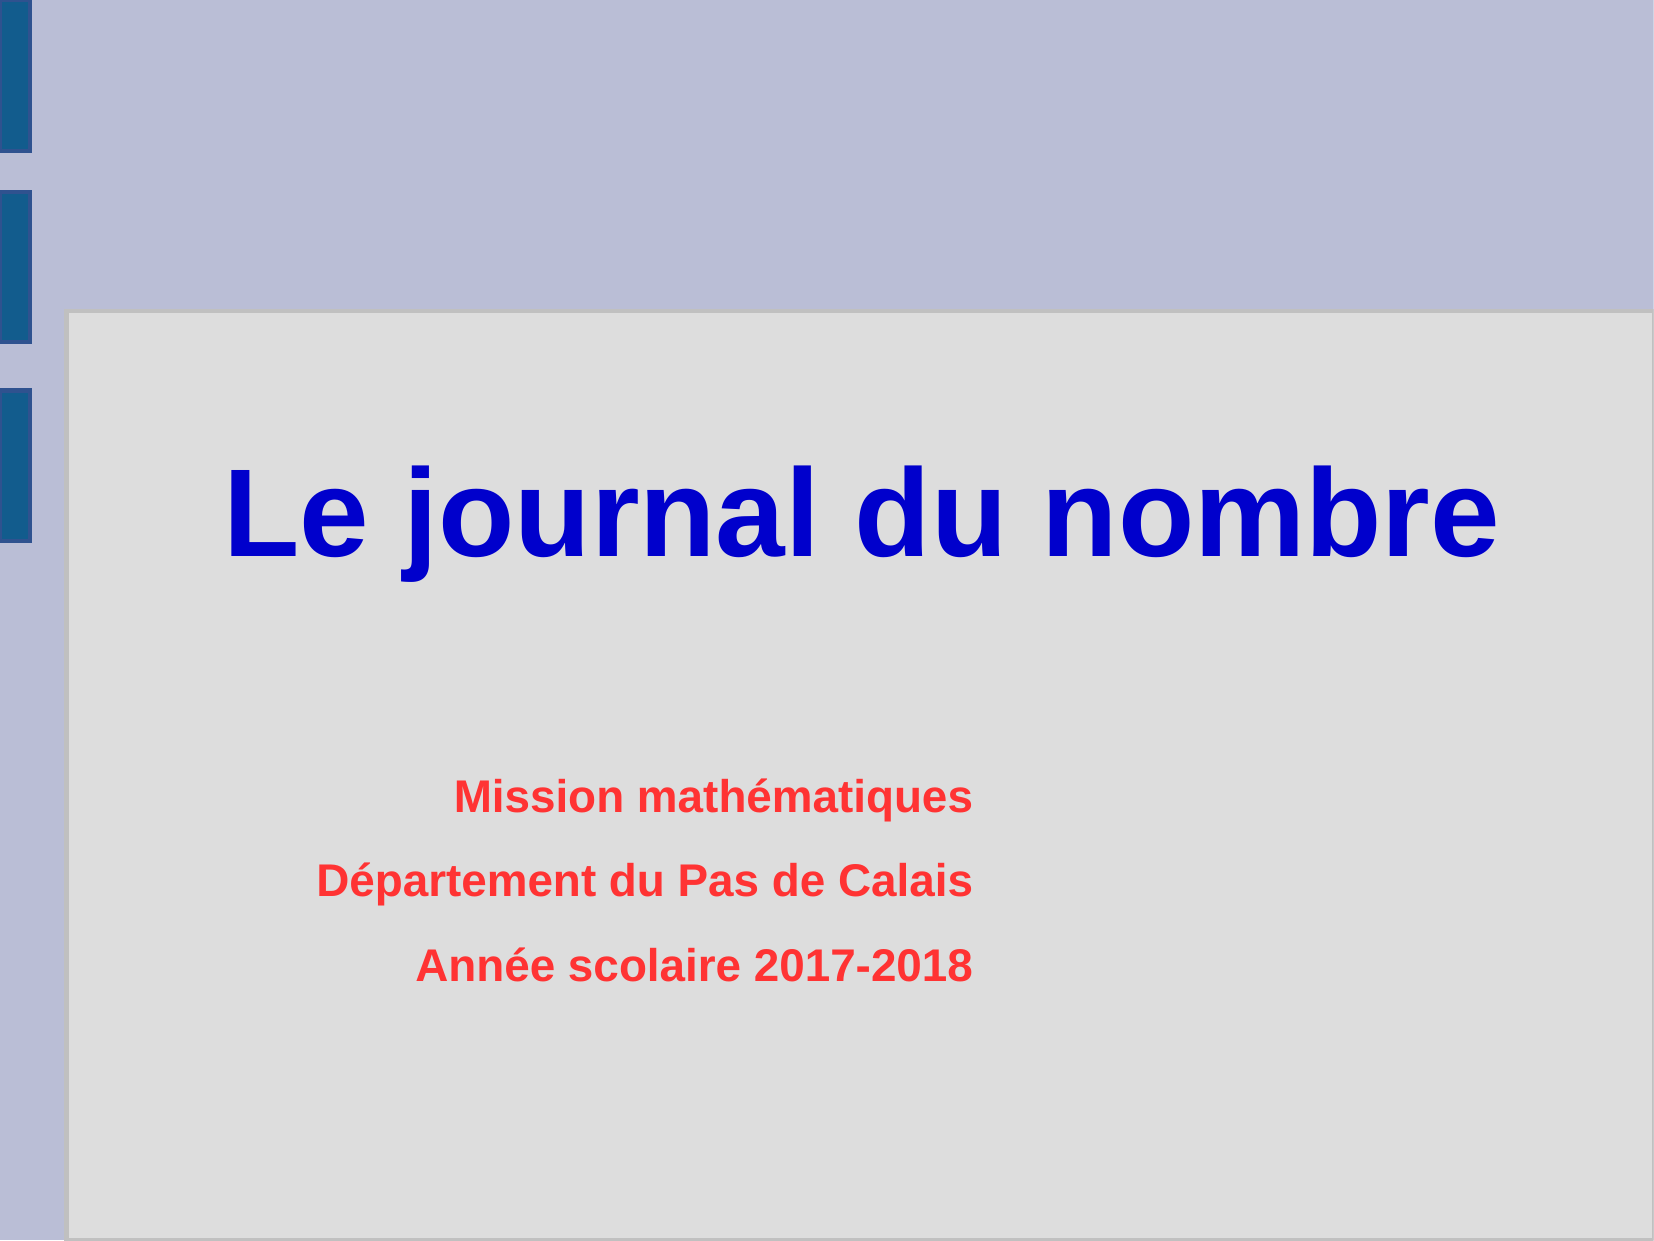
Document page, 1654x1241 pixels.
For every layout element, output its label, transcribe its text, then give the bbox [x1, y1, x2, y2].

text_box Le journal du nombre [141, 366, 1583, 646]
list Mission mathématiques Département du Pas de Calais Année scolaire 2017-2018 [121, 344, 1534, 1127]
